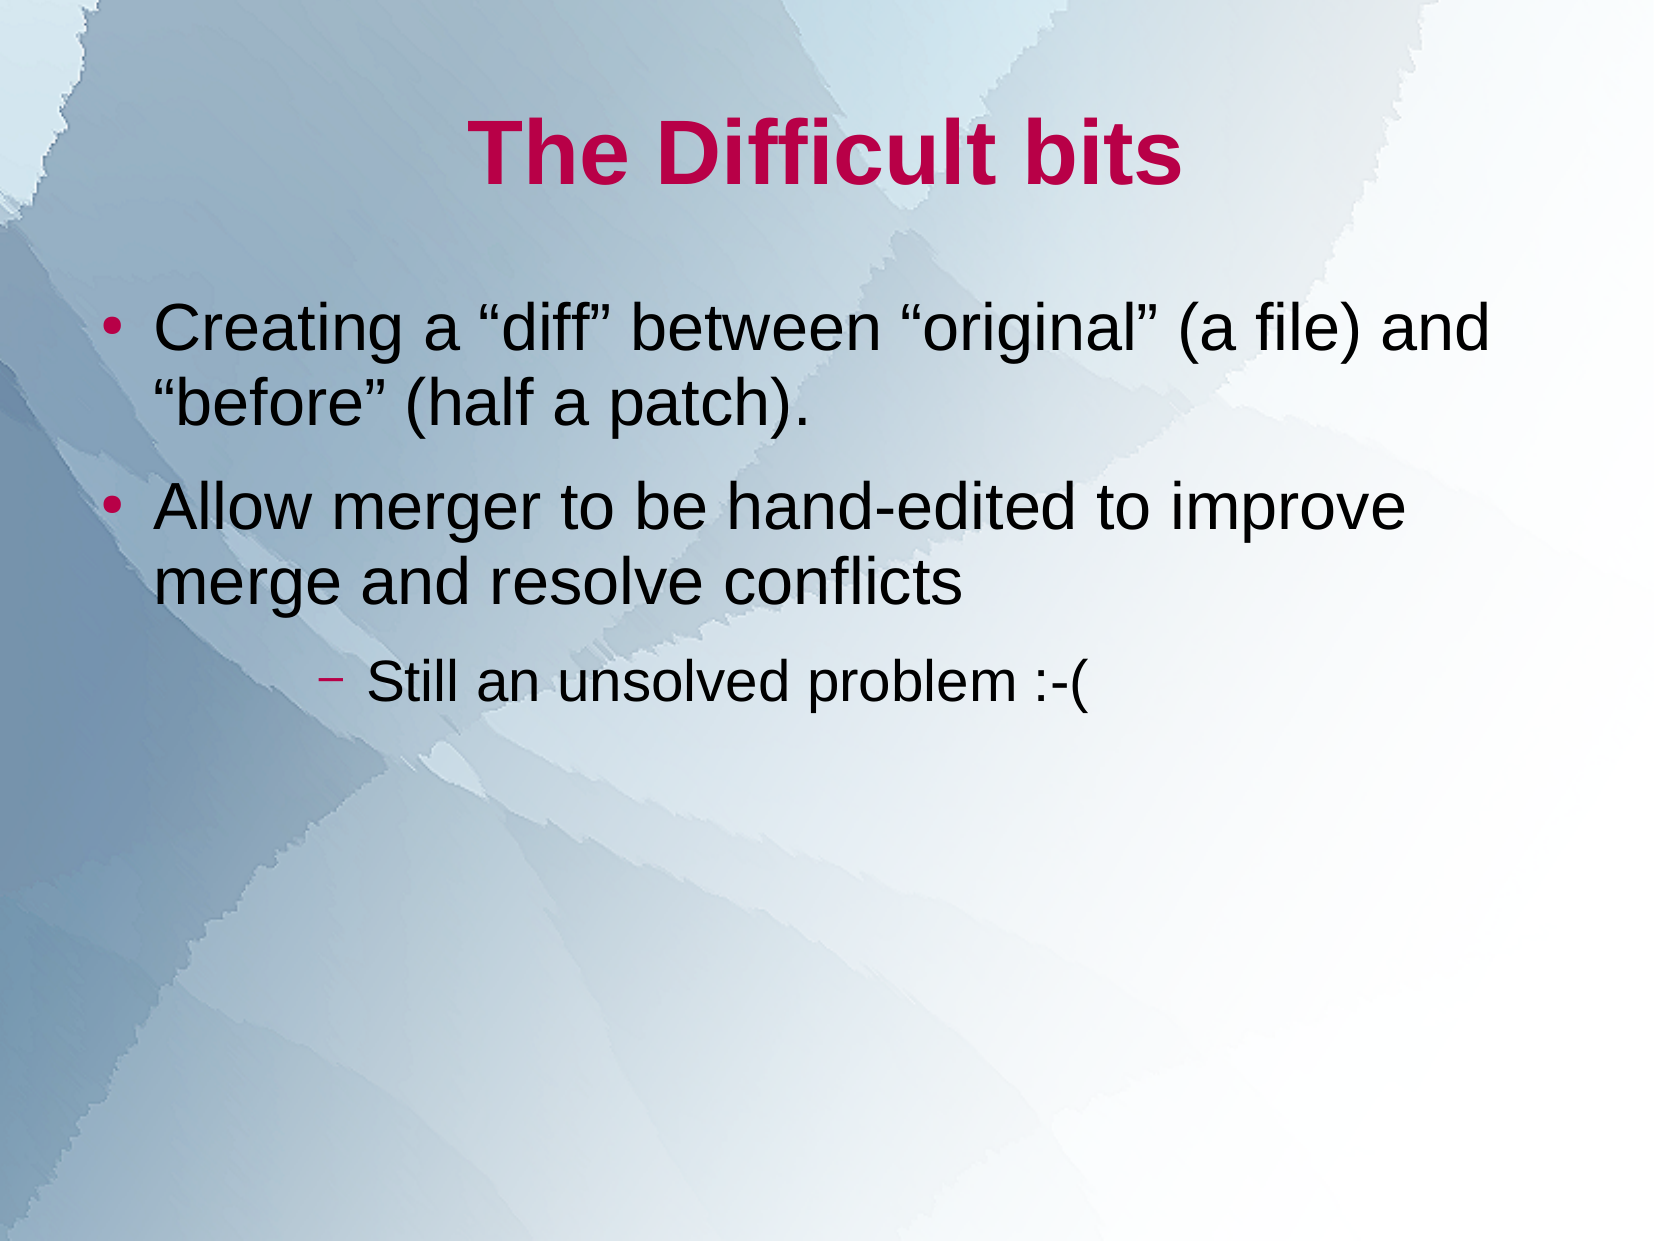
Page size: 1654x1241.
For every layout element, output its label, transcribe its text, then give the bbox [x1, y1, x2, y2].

list Creating a “diff” between “original” (a file) and “before” (half a patch). Allow merger to be hand-edited to improve merge and resolve conflicts Still an unsolved problem :-( [82, 290, 1571, 1010]
picture [0, 0, 1654, 1241]
title The Difficult bits [82, 49, 1571, 257]
